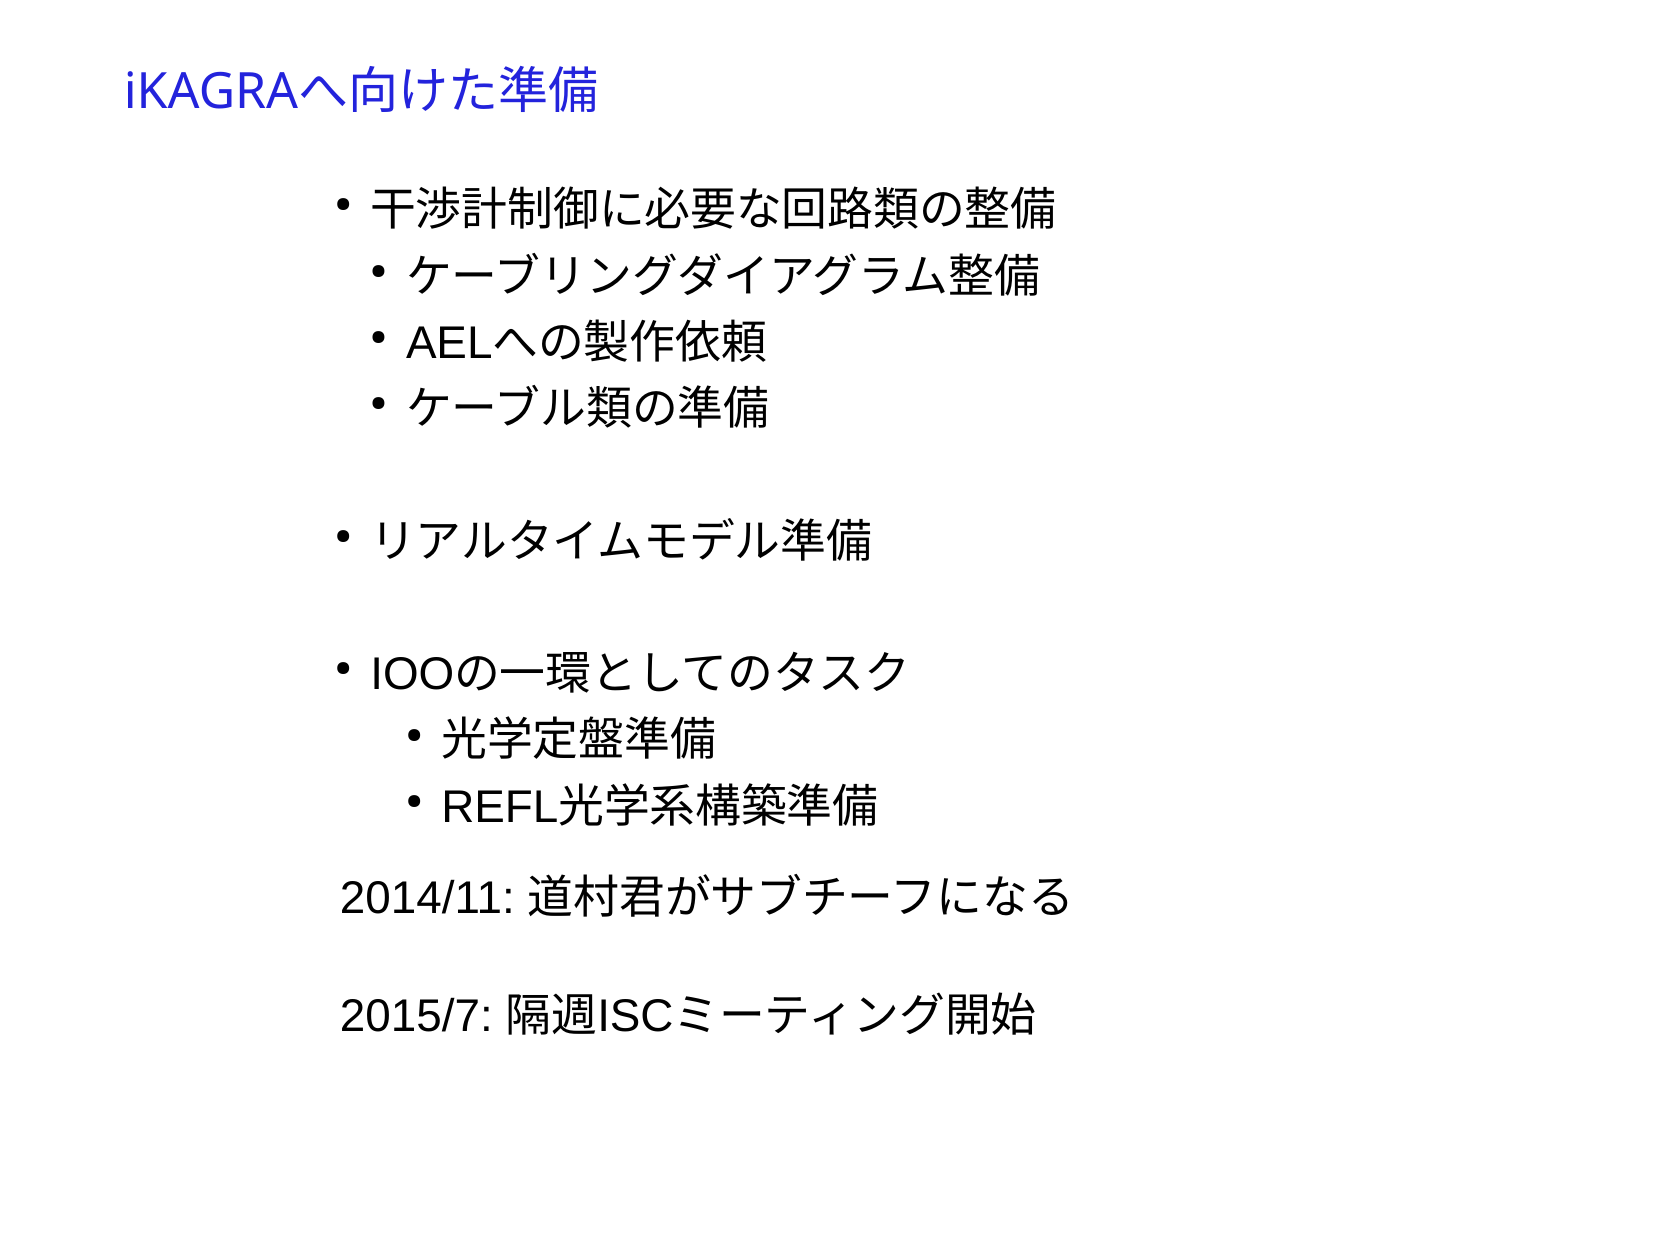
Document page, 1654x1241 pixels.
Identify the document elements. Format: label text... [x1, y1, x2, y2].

text_box iKAGRAへ向けた準備 [108, 43, 635, 120]
text_box 2014/11: 道村君がサブチーフになる 2015/7: 隔週ISCミーティング開始 [325, 853, 1269, 1095]
text_box 干渉計制御に必要な回路類の整備 ケーブリングダイアグラム整備 AELへの製作依頼 ケーブル類の準備 リアルタイムモデル準備 IOOの一環としてのタスク 光学定盤準備 REFL光学系構築準備 [320, 165, 1072, 746]
